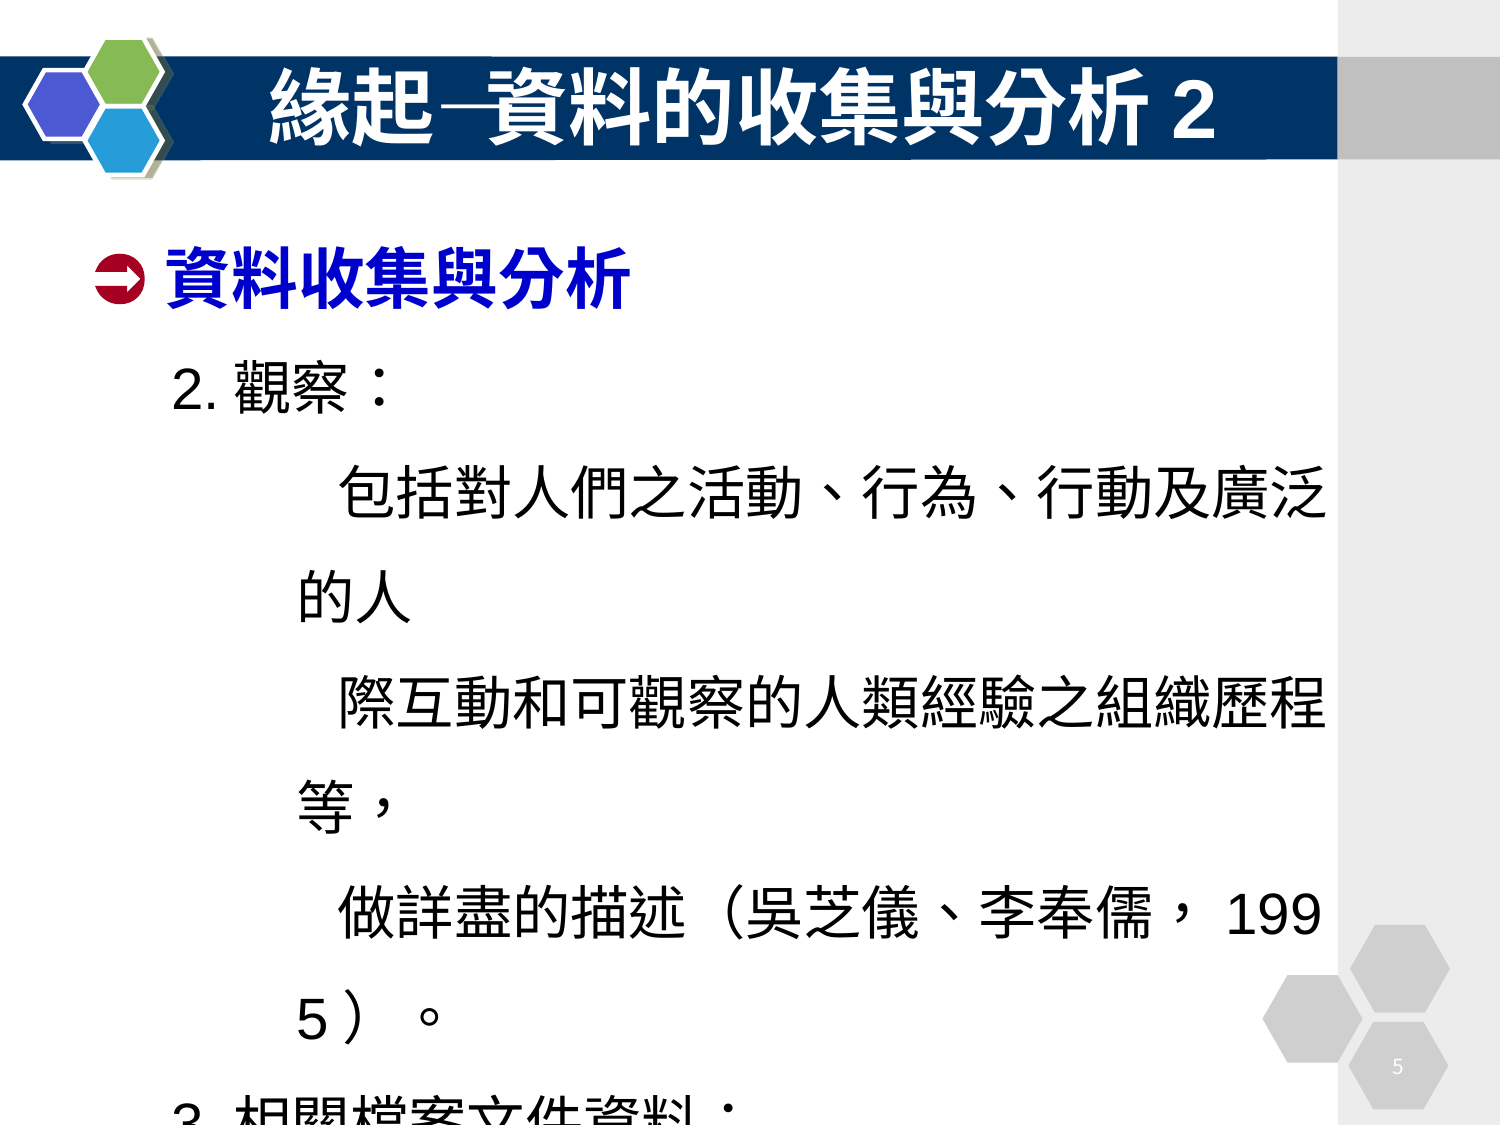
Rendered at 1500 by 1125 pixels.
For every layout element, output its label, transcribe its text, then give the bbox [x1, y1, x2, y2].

text_box 資料收集與分析 2.觀察： 包括對人們之活動、行為、行動及廣泛的人 際互動和可觀察的人類經驗之組織歷程等， 做詳盡的描述（吳芝儀、李奉儒，1995）。 3.相關檔案文件資料： 文件蒐集，是活動和歷程等基本資料的來 源；另外，它們使研究者弄清楚哪些是透過 更直接的觀察與訪談所需要提出的重要問題 （Patton, 1990）。 4.問卷調查： 包含開放式及封閉式問卷。 [75, 188, 1390, 1125]
text_box 緣起—資料的收集與分析2 [37, 47, 1449, 163]
